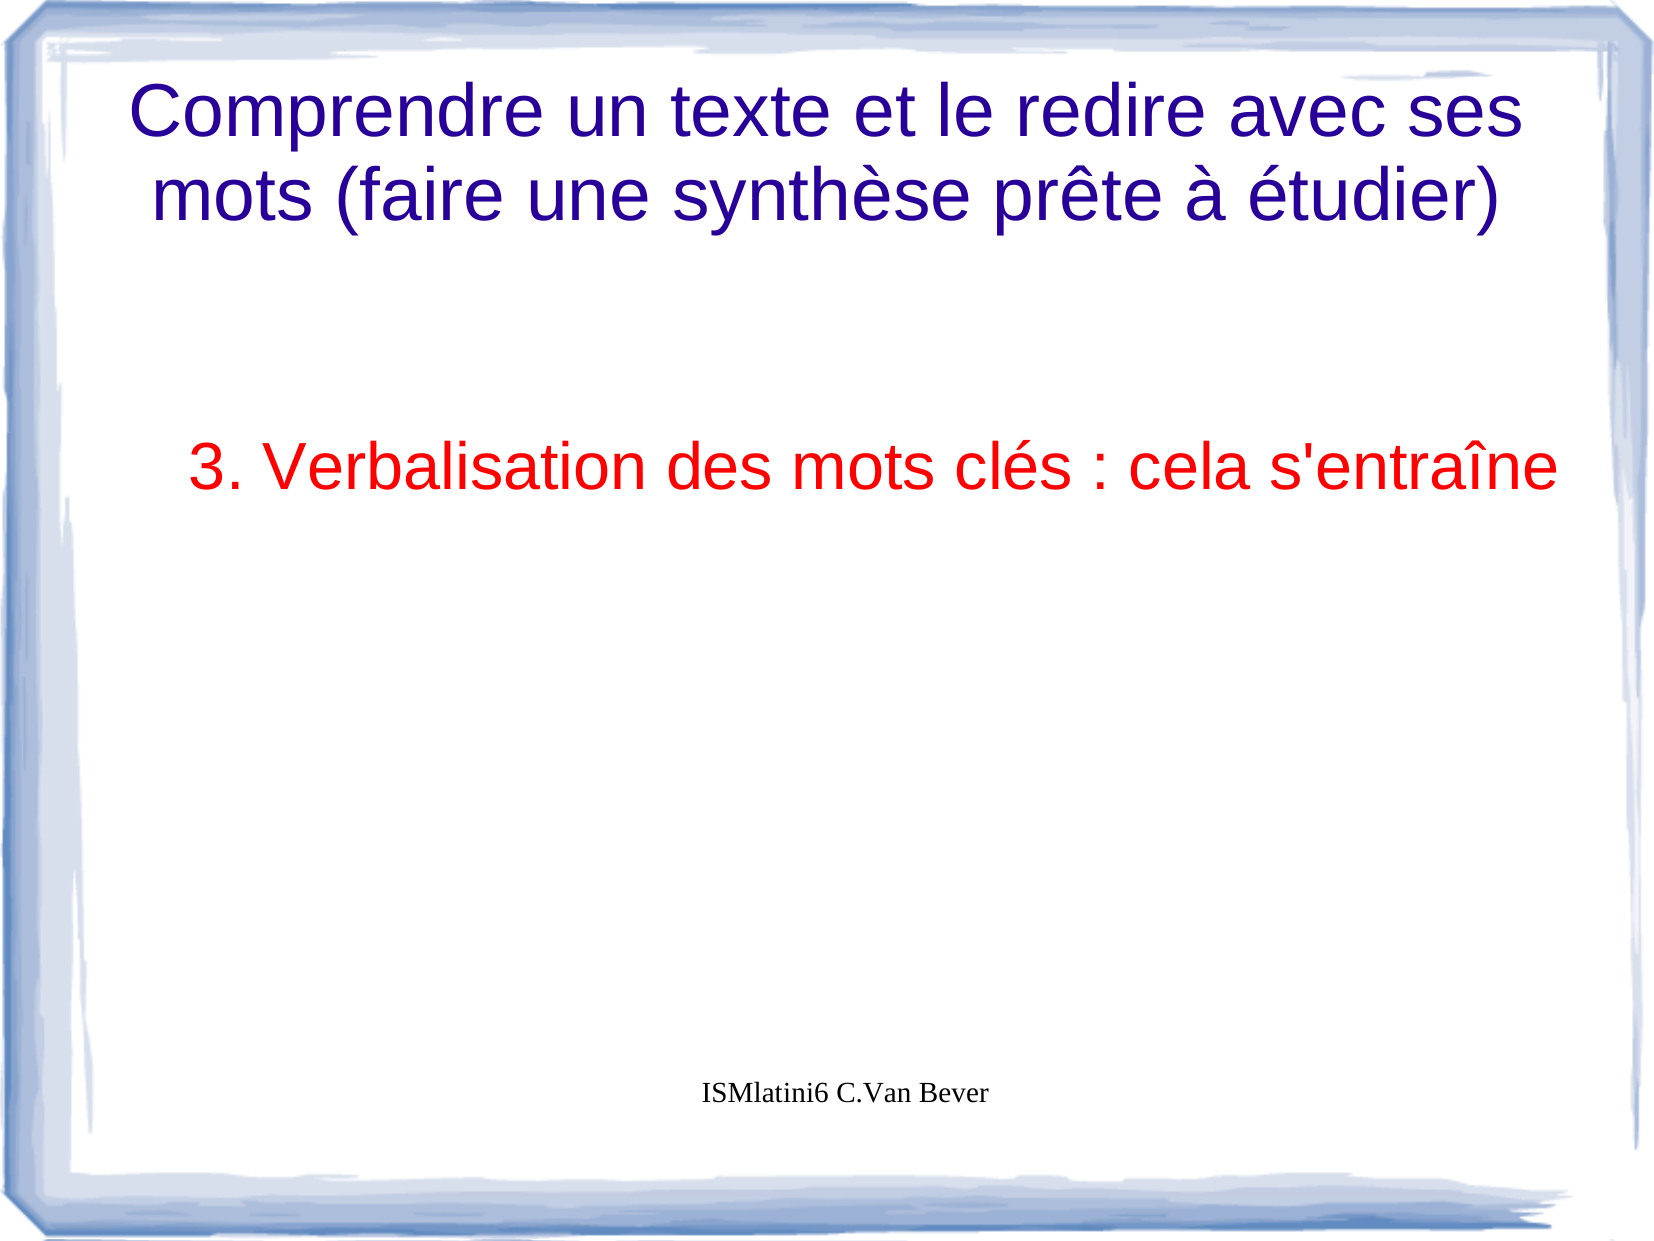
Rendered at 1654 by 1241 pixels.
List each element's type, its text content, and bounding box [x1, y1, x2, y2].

list 3. Verbalisation des mots clés : cela s'entraîne [118, 324, 1571, 1144]
picture [0, 0, 1654, 1241]
title Comprendre un texte et le redire avec ses mots (faire une synthèse prête à étudier) [82, 49, 1571, 257]
